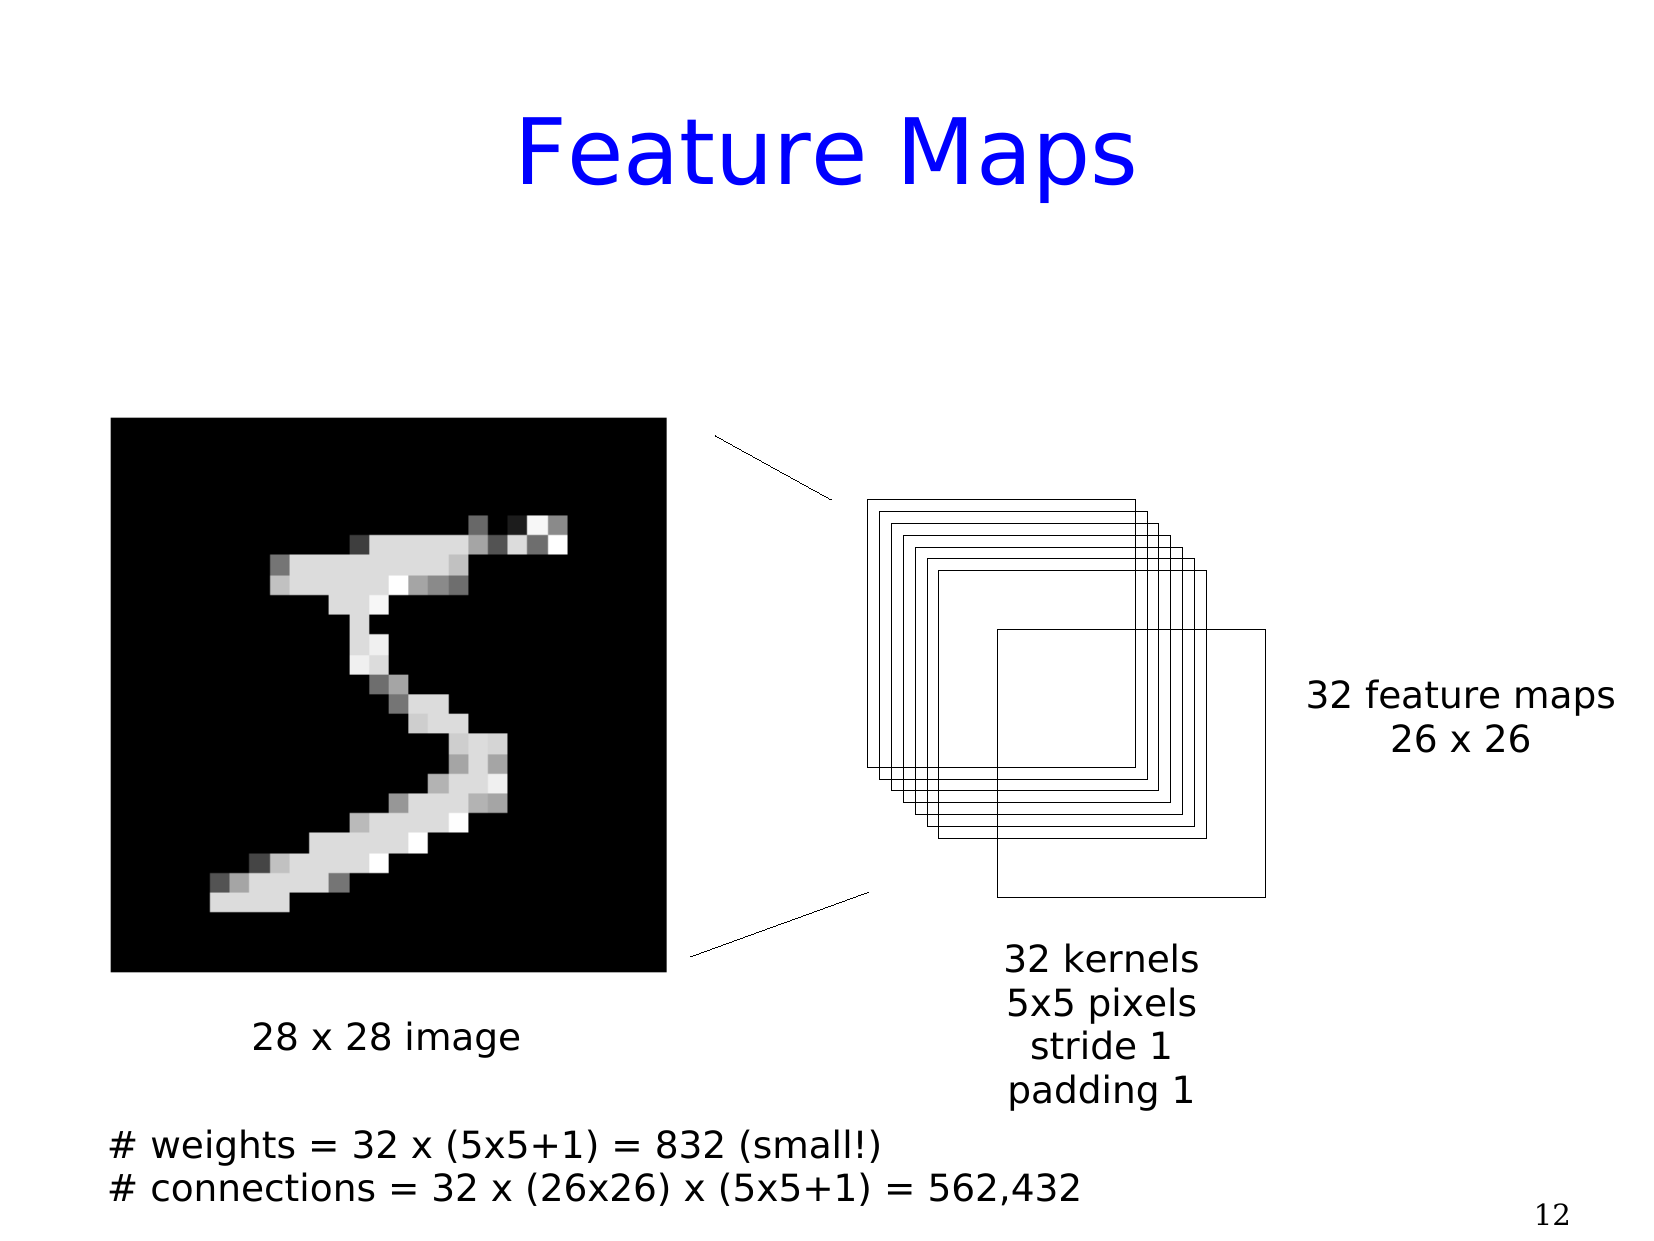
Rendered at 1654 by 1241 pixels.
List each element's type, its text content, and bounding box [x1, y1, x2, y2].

text_box 28 x 28 image [176, 1008, 597, 1068]
text_box 32 feature maps 26 x 26 [1279, 666, 1642, 769]
picture [99, 409, 679, 980]
text_box # weights = 32 x (5x5+1) = 832 (small!) # connections = 32 x (26x26) x (5x5+1) = 562,432 [92, 1116, 1115, 1241]
title Feature Maps [82, 49, 1571, 257]
text_box 32 kernels 5x5 pixels stride 1 padding 1 [940, 930, 1263, 1120]
